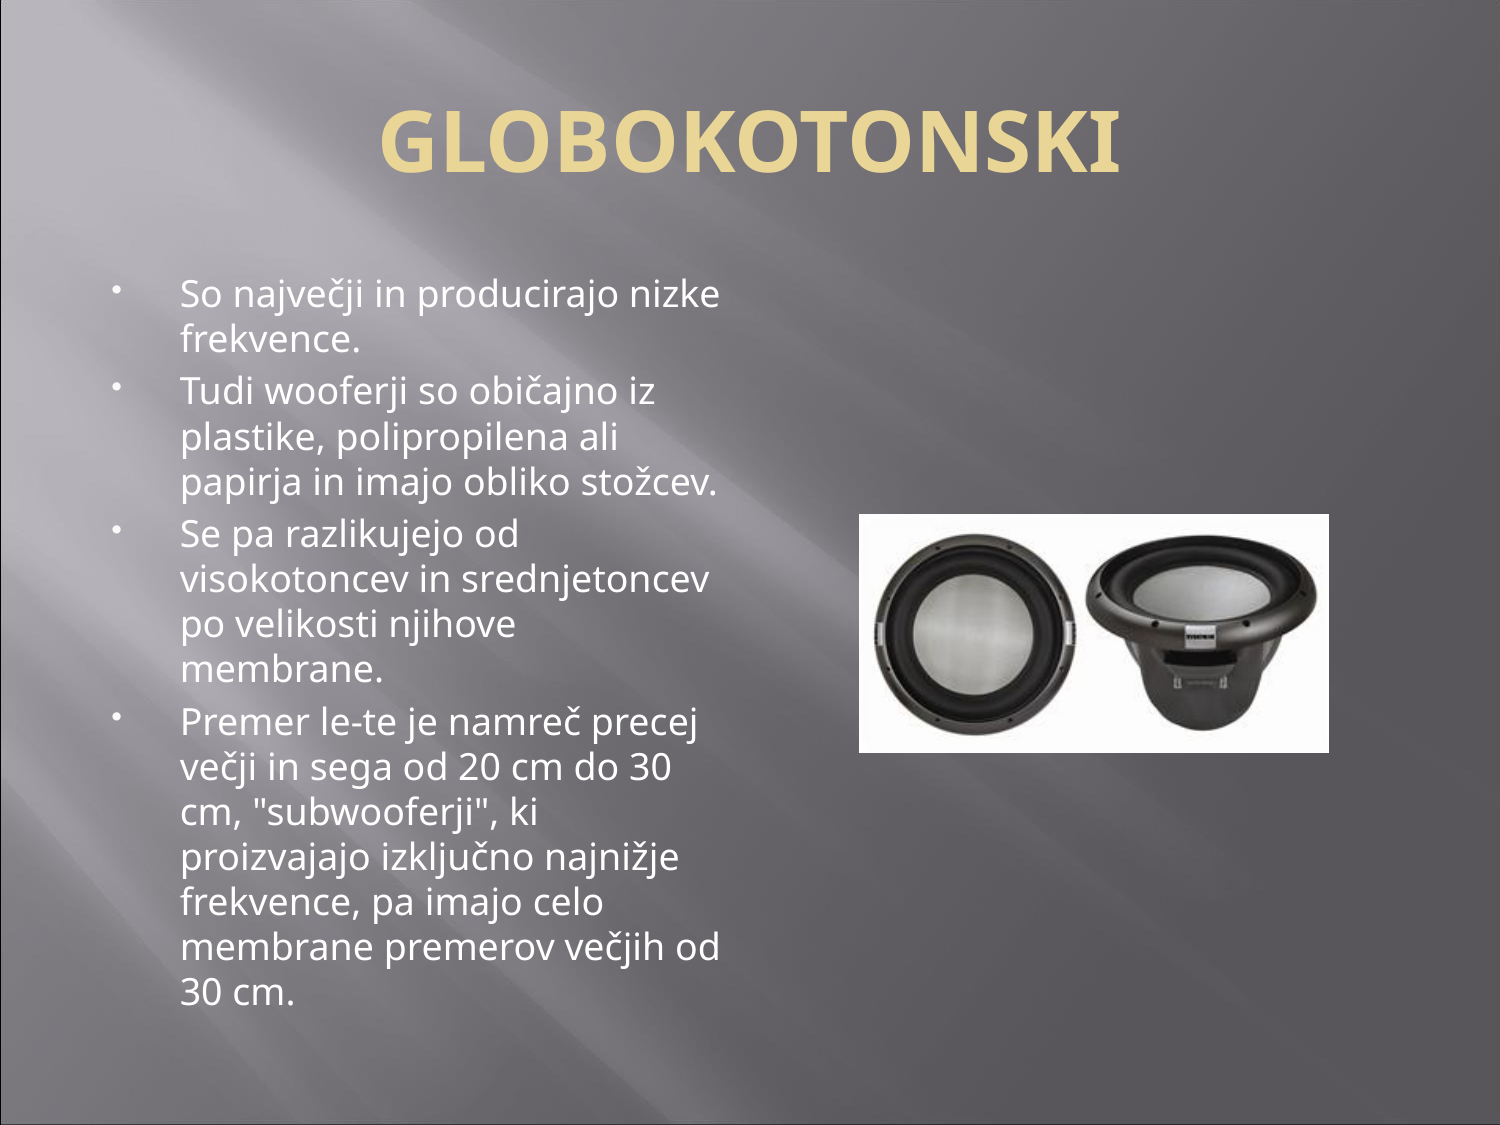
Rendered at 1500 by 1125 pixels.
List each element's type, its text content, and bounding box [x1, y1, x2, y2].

list So največji in producirajo nizke frekvence. Tudi wooferji so običajno iz plastike, polipropilena ali papirja in imajo obliko stožcev. Se pa razlikujejo od visokotoncev in srednjetoncev po velikosti njihove membrane. Premer le-te je namreč precej večji in sega od 20 cm do 30 cm, "subwooferji", ki proizvajajo izključno najnižje frekvence, pa imajo celo membrane premerov večjih od 30 cm. [75, 262, 738, 1005]
title GLOBOKOTONSKI [75, 45, 1425, 233]
picture [0, 0, 1500, 1125]
